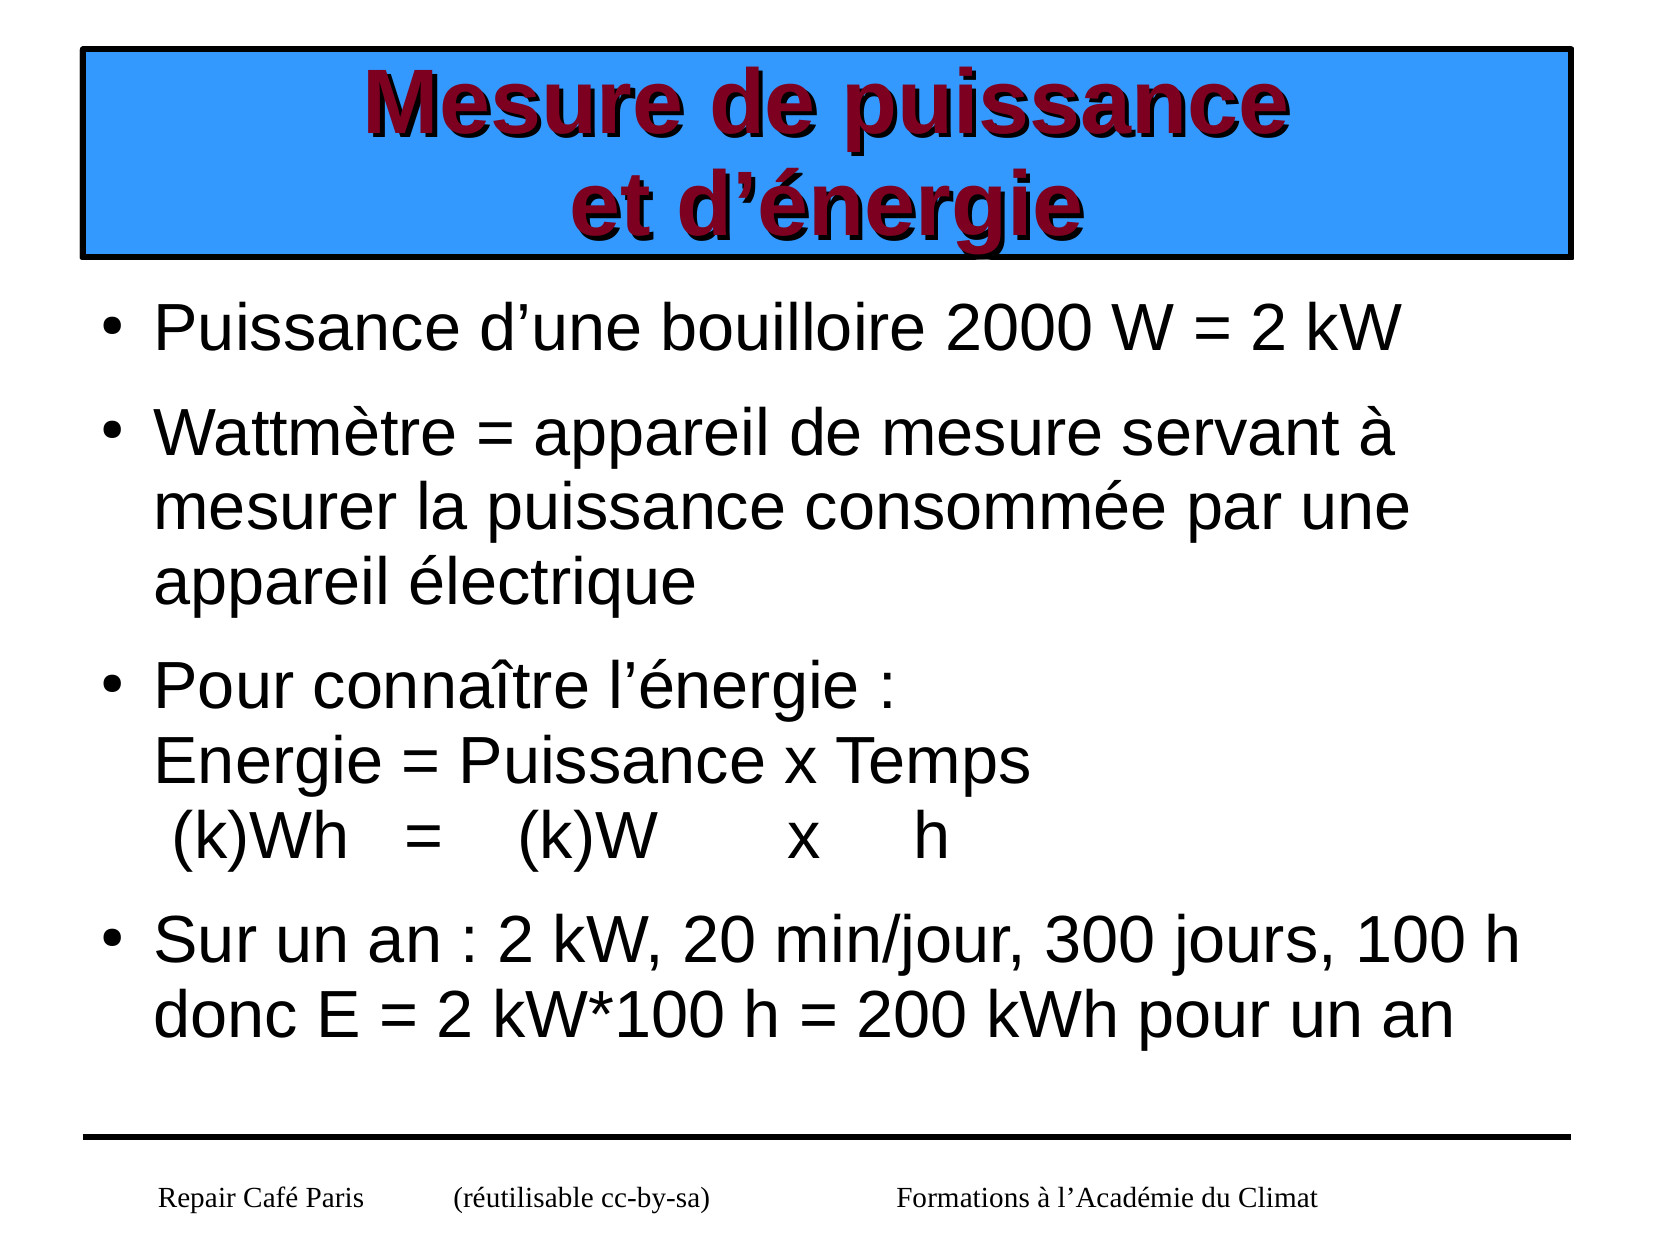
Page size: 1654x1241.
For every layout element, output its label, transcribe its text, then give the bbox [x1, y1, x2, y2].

title Mesure de puissance et d’énergie [82, 49, 1571, 257]
list Puissance d’une bouilloire 2000 W = 2 kW Wattmètre = appareil de mesure servant à mesurer la puissance consommée par une appareil électrique Pour connaître l’énergie : Energie = Puissance x Temps (k)Wh = (k)W x h Sur un an : 2 kW, 20 min/jour, 300 jours, 100 h donc E = 2 kW*100 h = 200 kWh pour un an [82, 290, 1571, 1109]
